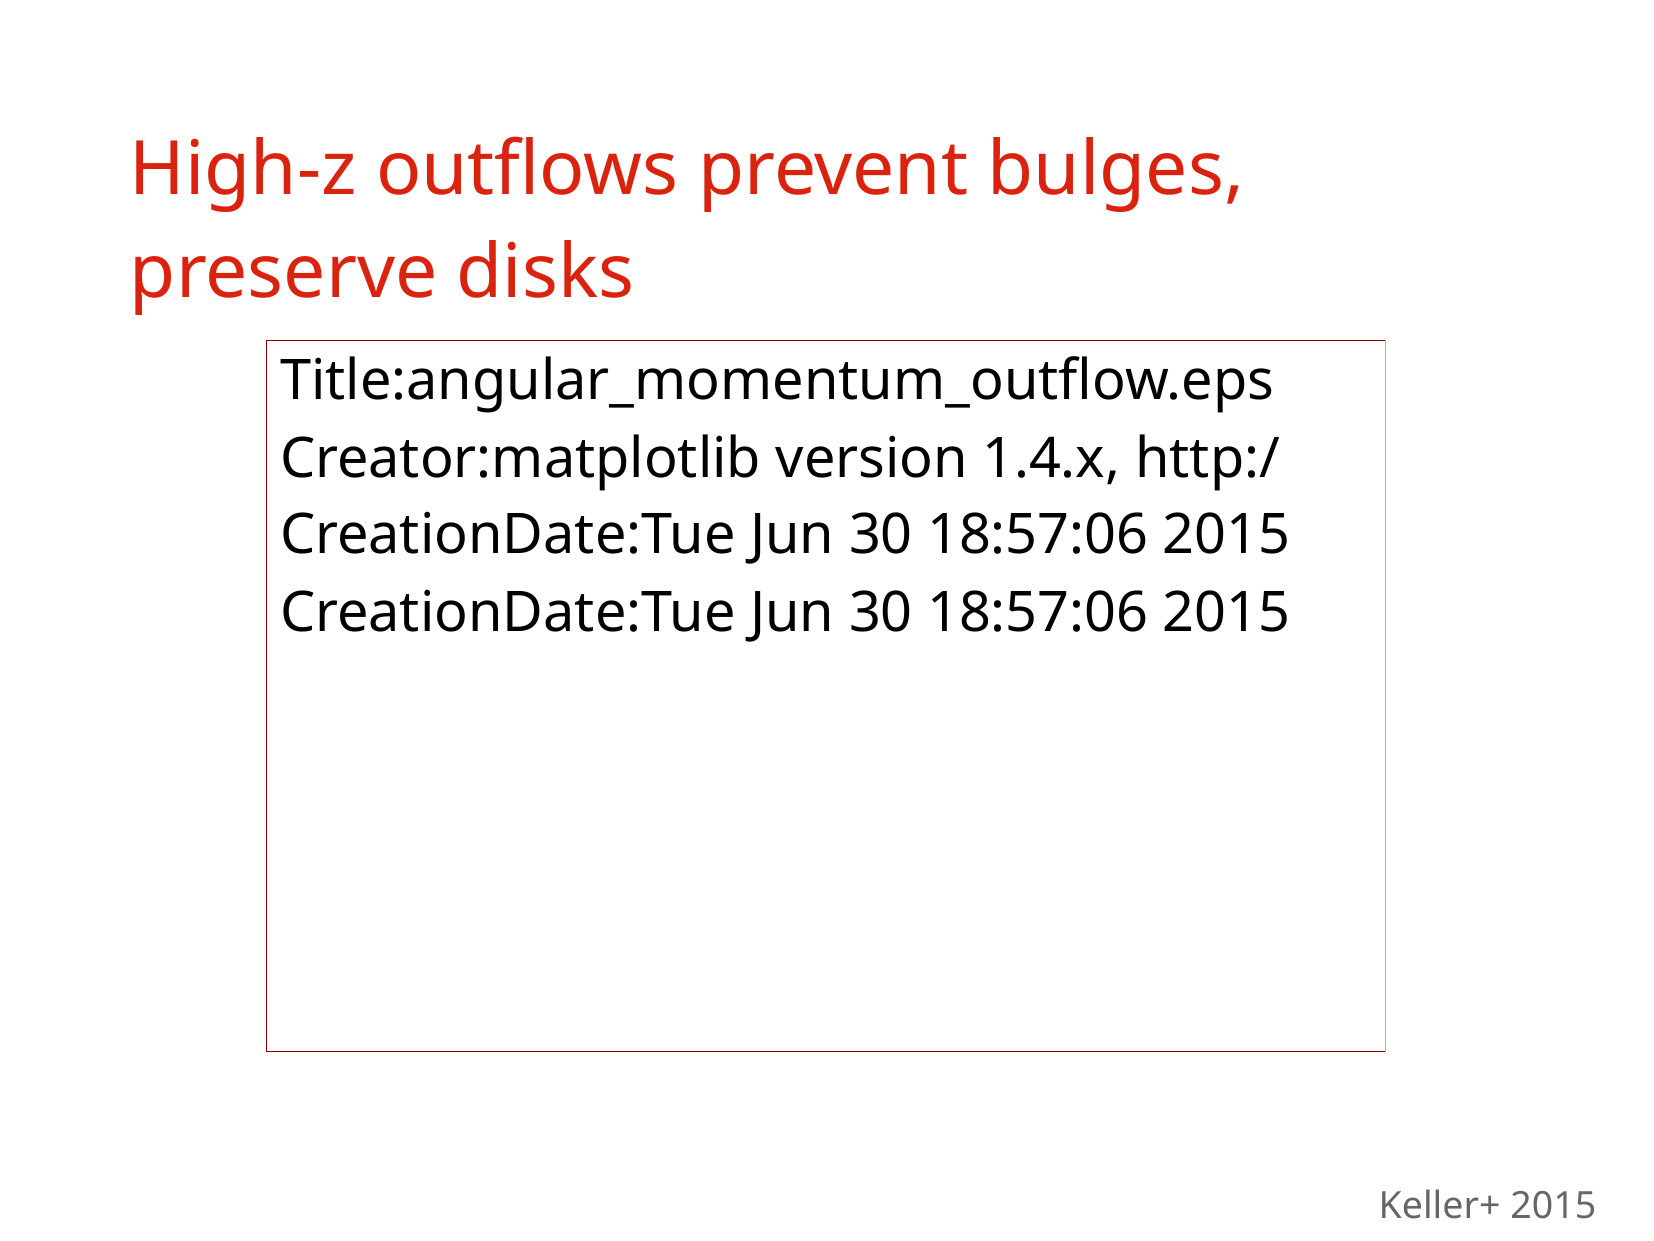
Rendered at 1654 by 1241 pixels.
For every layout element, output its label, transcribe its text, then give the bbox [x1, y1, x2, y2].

picture [262, 337, 1386, 1052]
title High-z outflows prevent bulges, preserve disks [129, 129, 1518, 305]
text_box Keller+ 2015 [1363, 1171, 1631, 1229]
